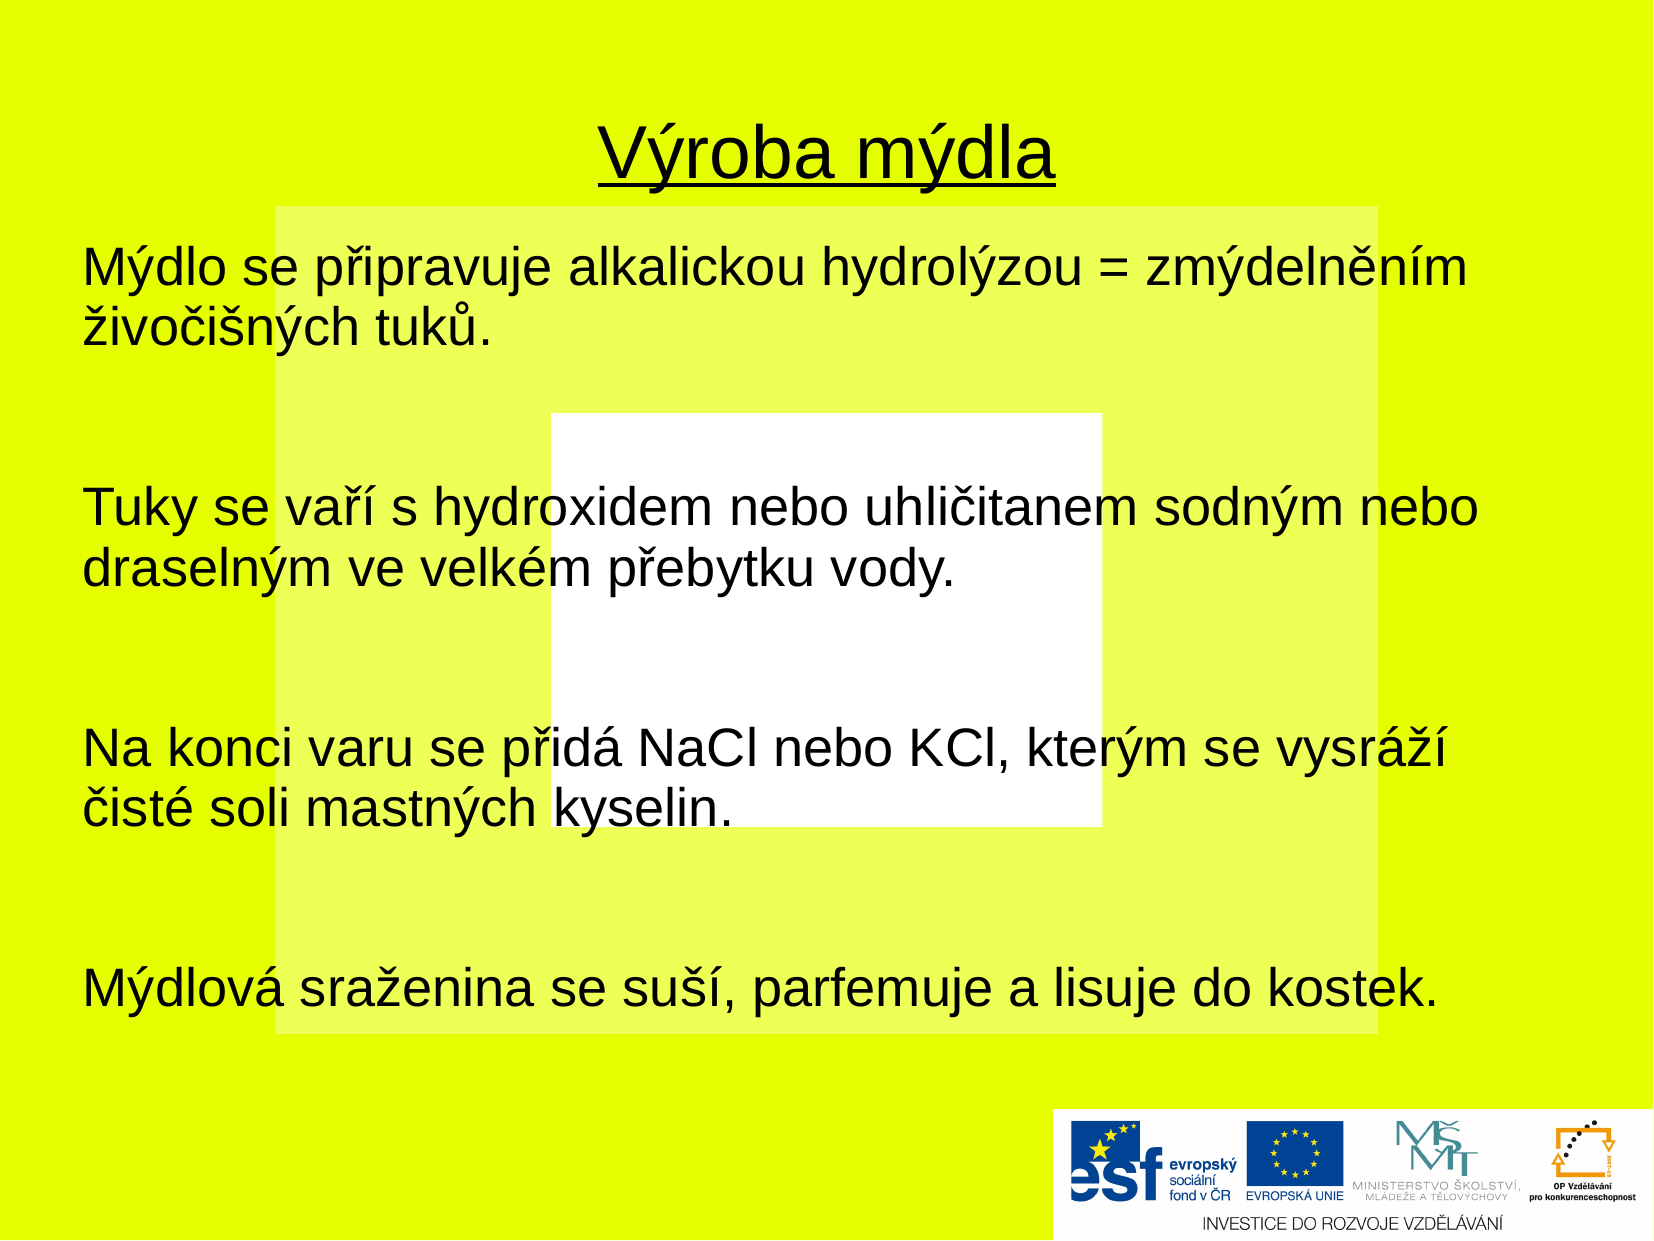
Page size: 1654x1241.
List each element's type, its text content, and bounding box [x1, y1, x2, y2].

picture [1053, 1109, 1654, 1241]
list Mýdlo se připravuje alkalickou hydrolýzou = zmýdelněním živočišných tuků. Tuky se vaří s hydroxidem nebo uhličitanem sodným nebo draselným ve velkém přebytku vody. Na konci varu se přidá NaCl nebo KCl, kterým se vysráží čisté soli mastných kyselin. Mýdlová sraženina se suší, parfemuje a lisuje do kostek. [82, 236, 1571, 1199]
title Výroba mýdla [82, 49, 1571, 236]
